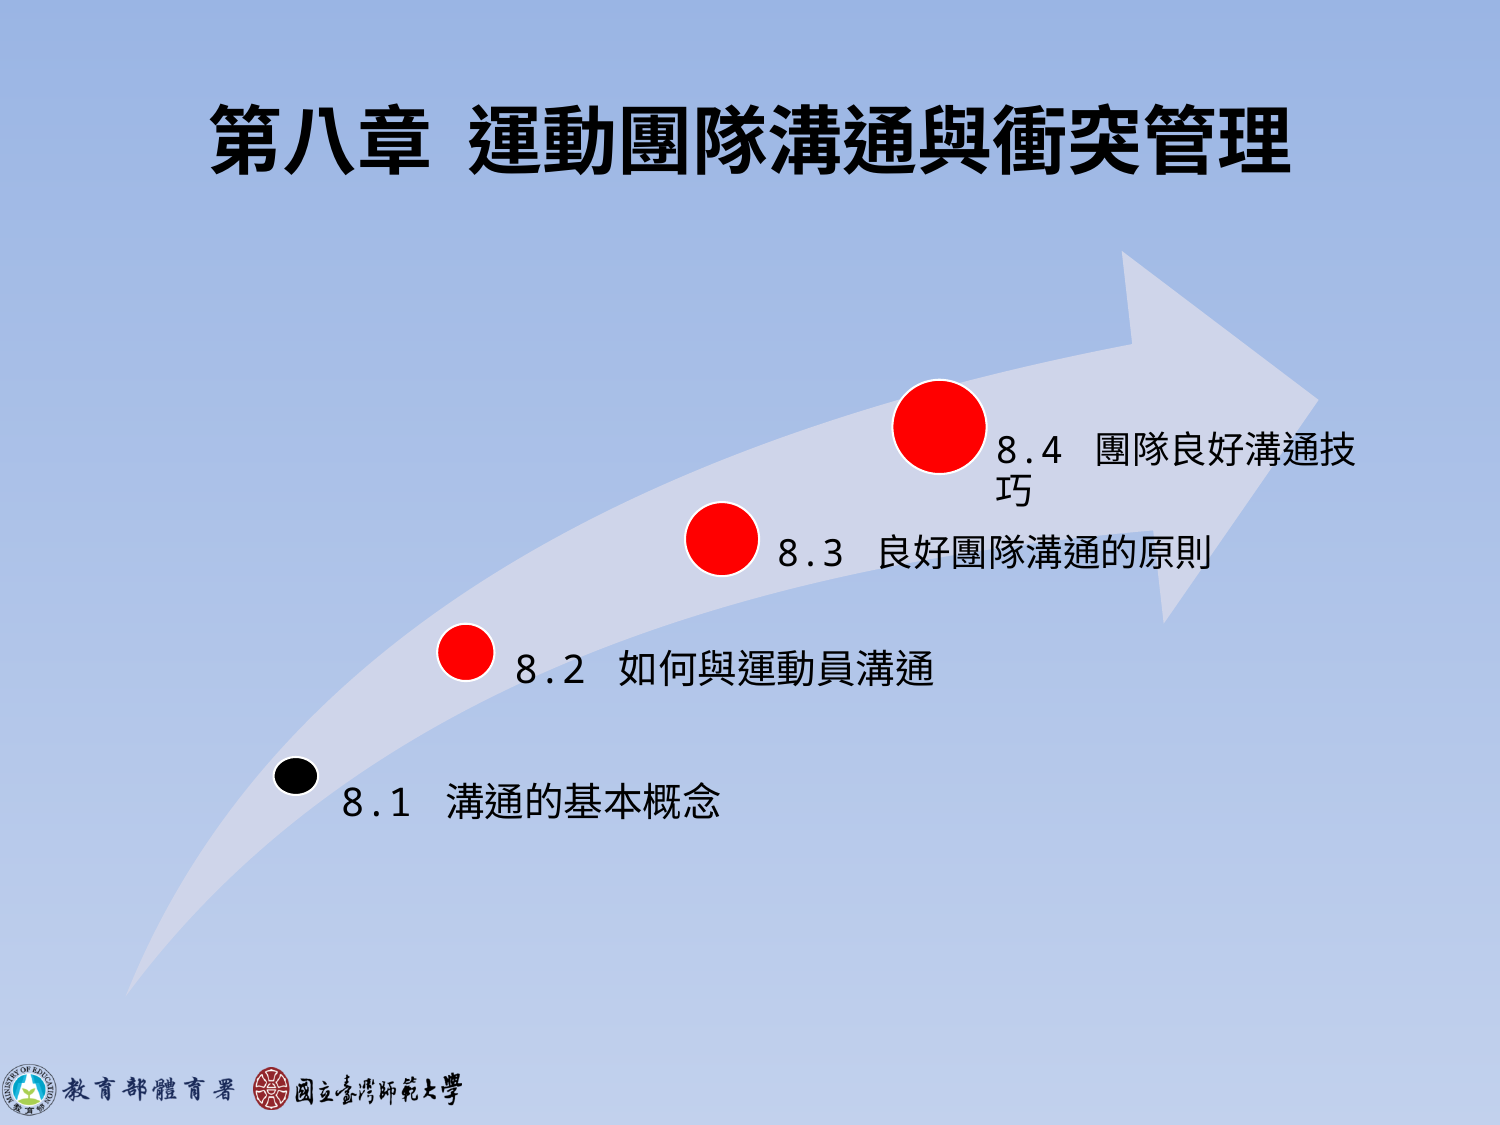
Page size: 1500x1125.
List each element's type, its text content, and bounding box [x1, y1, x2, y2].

title 第八章 運動團隊溝通與衝突管理 [75, 45, 1426, 233]
text_box 8.4 團隊良好溝通技巧 [945, 431, 1392, 505]
text_box 8.2 如何與運動員溝通 [484, 649, 992, 758]
text_box 8.1 溝通的基本概念 [318, 781, 738, 898]
text_box 8.3 良好團隊溝通的原則 [737, 534, 1236, 624]
text_box [125, 250, 1319, 997]
